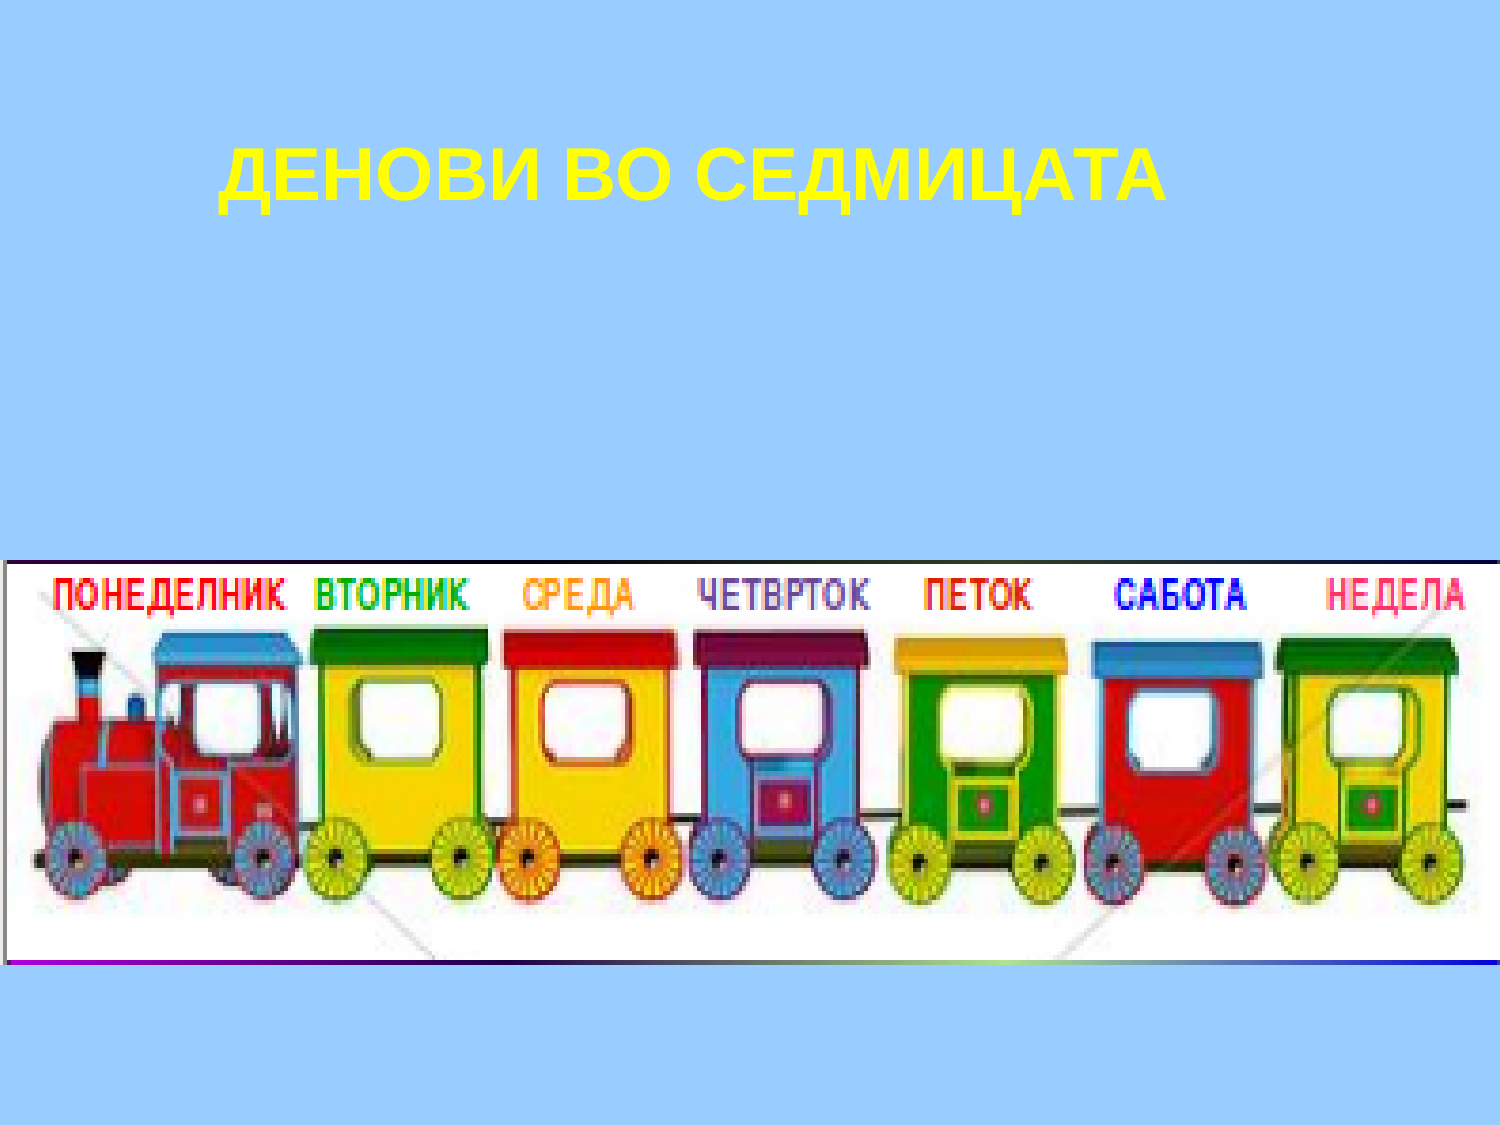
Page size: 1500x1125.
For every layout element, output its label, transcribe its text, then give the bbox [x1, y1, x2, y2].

picture [0, 560, 1500, 965]
text_box ДЕНОВИ ВО СЕДМИЦАТА [177, 124, 1211, 333]
